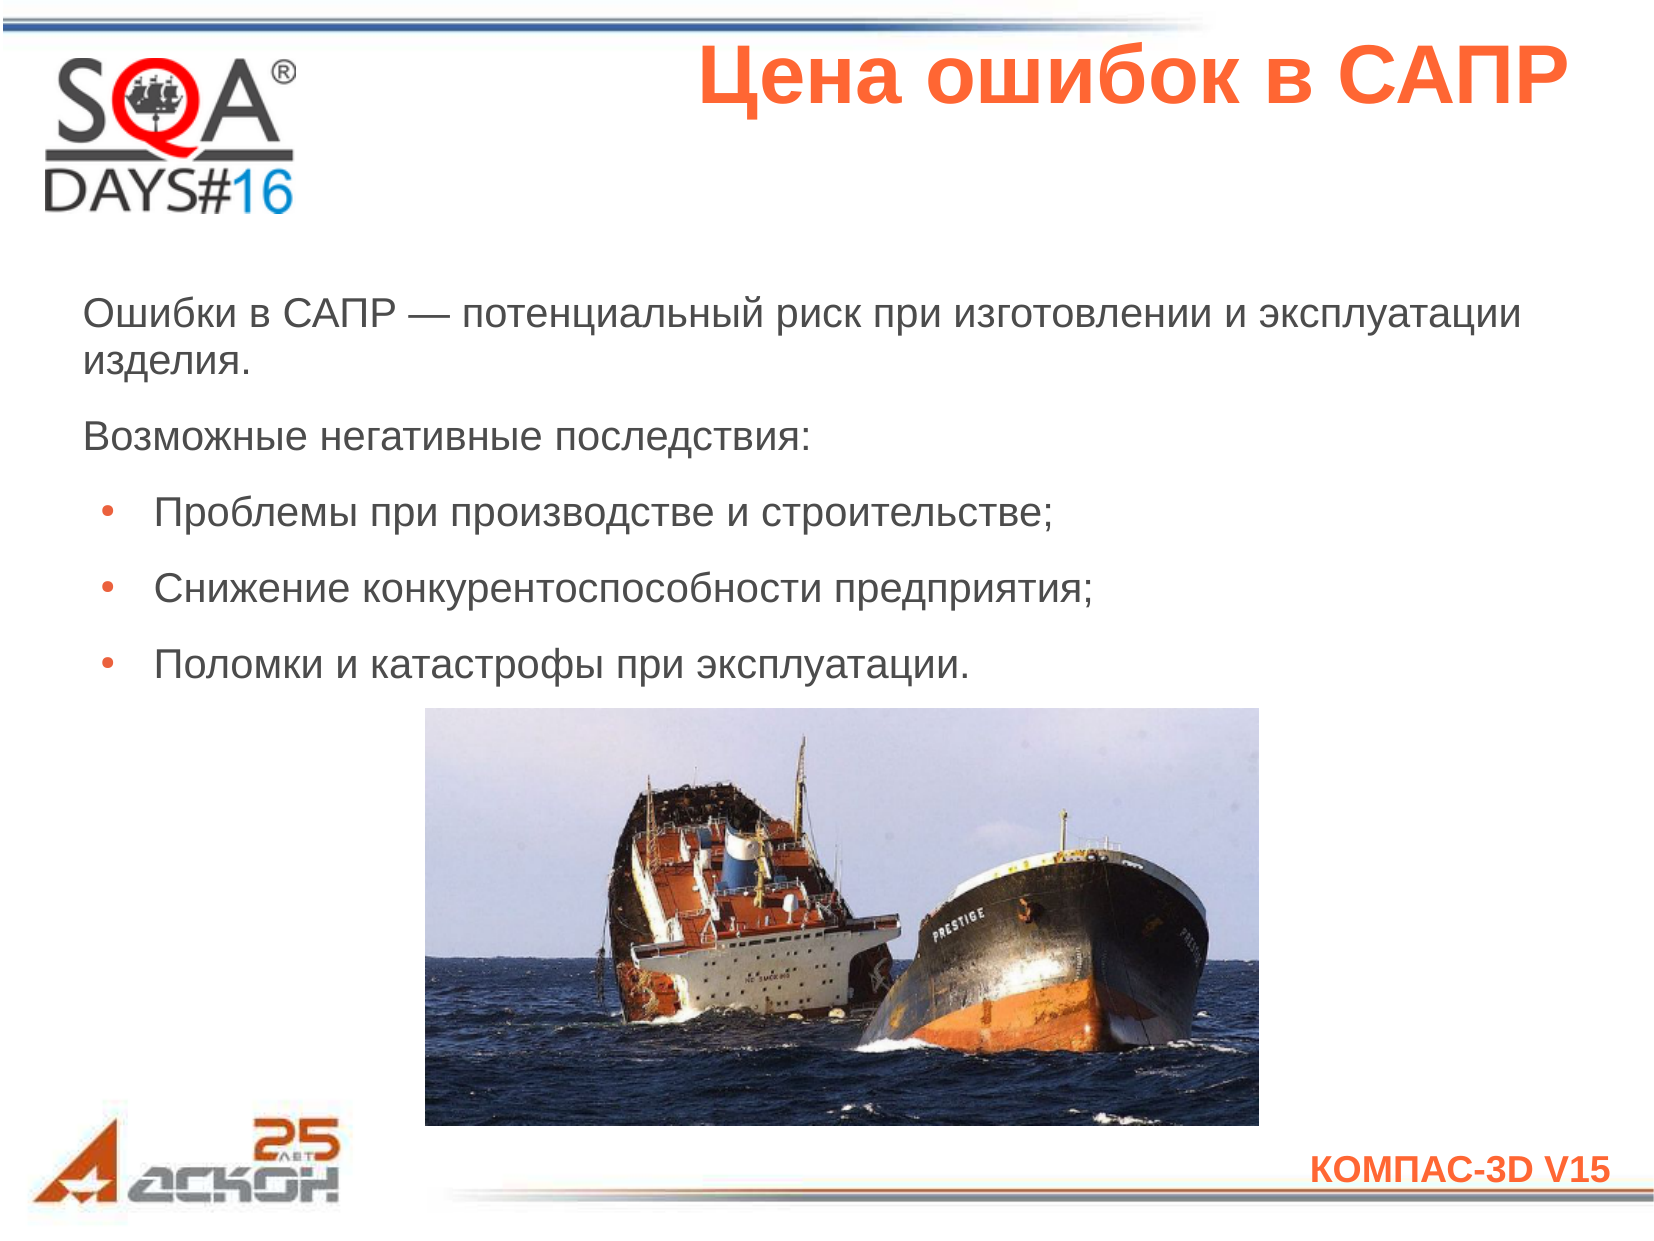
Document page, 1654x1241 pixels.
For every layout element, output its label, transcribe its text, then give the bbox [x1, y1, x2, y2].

picture [3, 0, 1654, 1241]
list Ошибки в САПР — потенциальный риск при изготовлении и эксплуатации изделия. Возможные негативные последствия: Проблемы при производстве и строительстве; Снижение конкурентоспособности предприятия; Поломки и катастрофы при эксплуатации. [82, 290, 1571, 1038]
title Цена ошибок в САПР [82, 25, 1571, 125]
